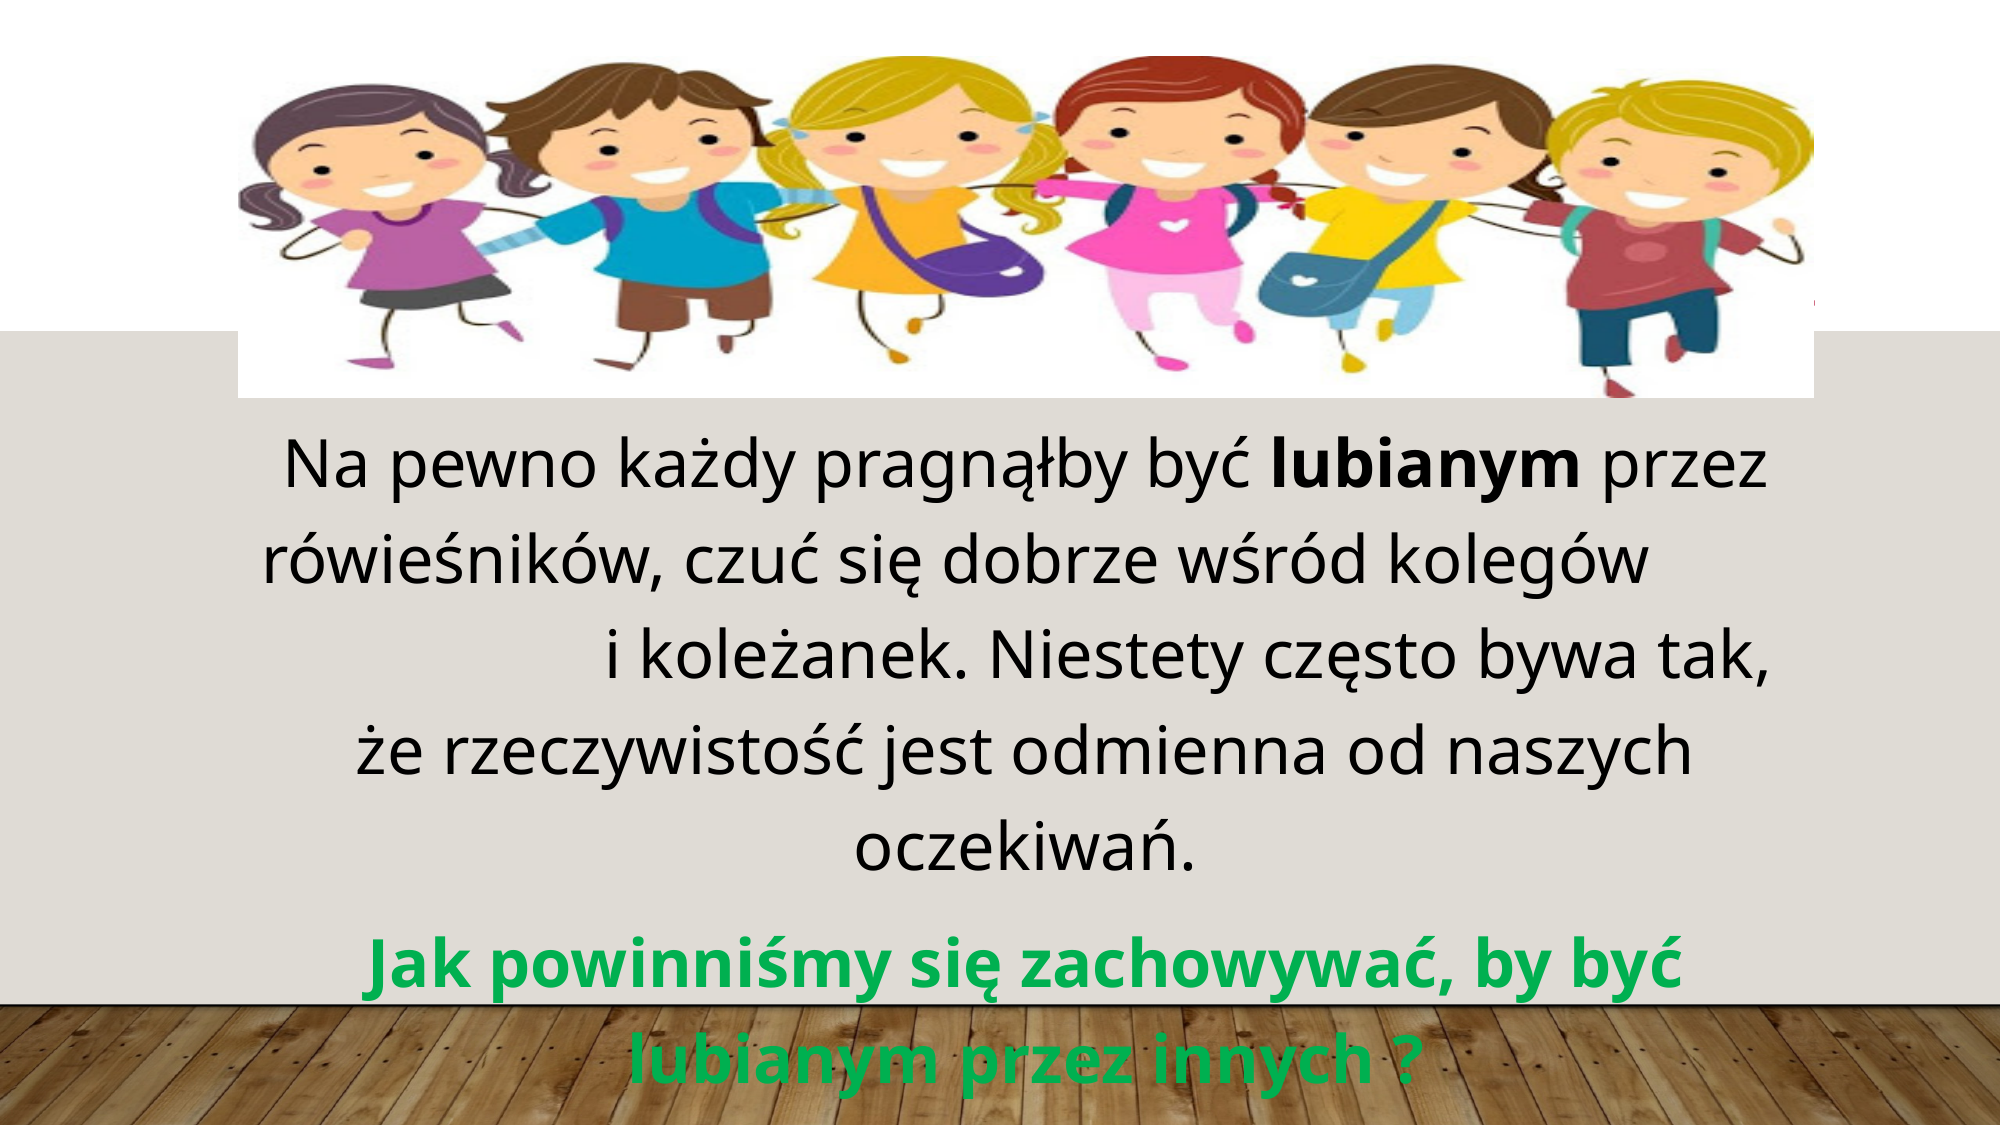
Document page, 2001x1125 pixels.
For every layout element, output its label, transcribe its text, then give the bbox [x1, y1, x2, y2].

text_box Na pewno każdy pragnąłby być lubianym przez rówieśników, czuć się dobrze wśród kolegów i koleżanek. Niestety często bywa tak, że rzeczywistość jest odmienna od naszych oczekiwań. Jak powinniśmy się zachowywać, by być lubianym przez innych ? [238, 398, 1814, 897]
picture [238, 56, 1814, 398]
picture [0, 1007, 2000, 1125]
